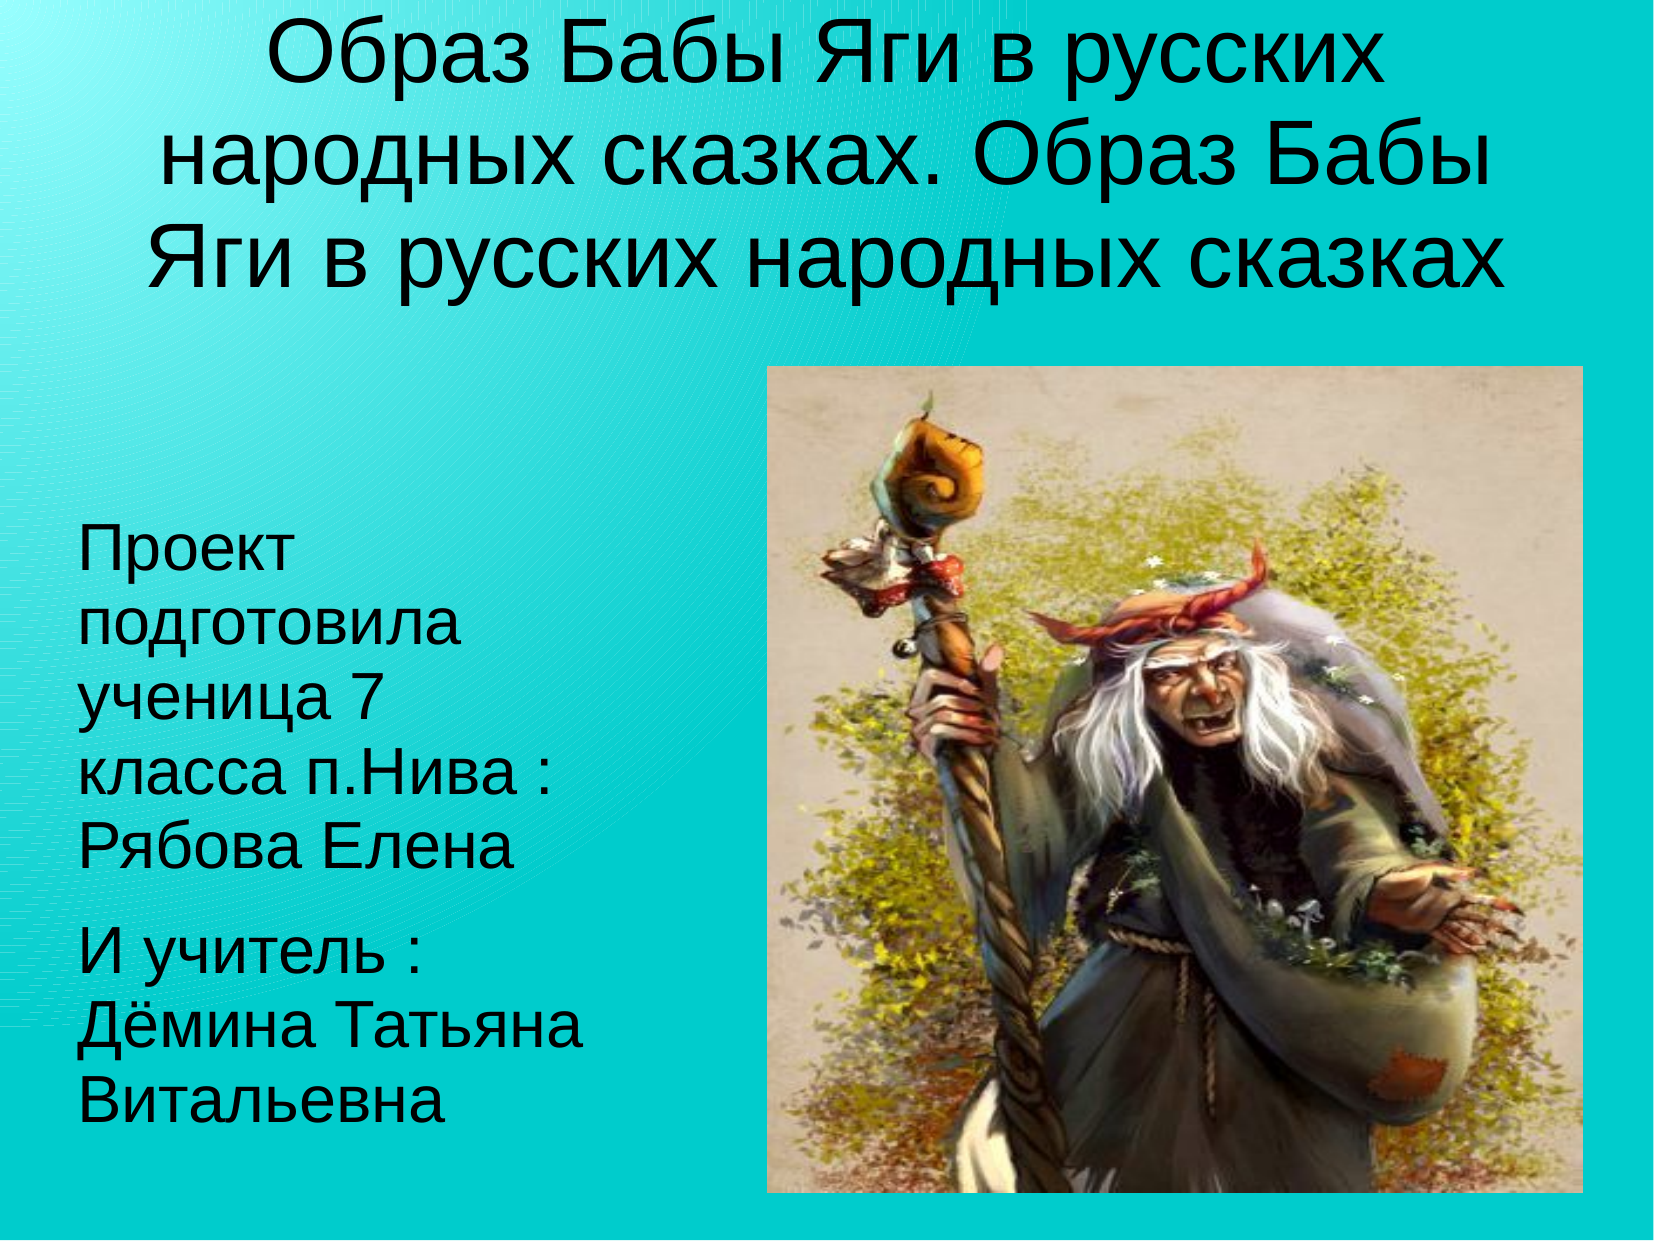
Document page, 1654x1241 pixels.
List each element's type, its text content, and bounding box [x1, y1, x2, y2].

picture [767, 366, 1583, 1193]
list Проект подготовила ученица 7 класса п.Нива : Рябова Елена И учитель : Дёмина Татьяна Витальевна [77, 509, 603, 1182]
title Образ Бабы Яги в русских народных сказках. Образ Бабы Яги в русских народных сказках [82, 0, 1571, 307]
